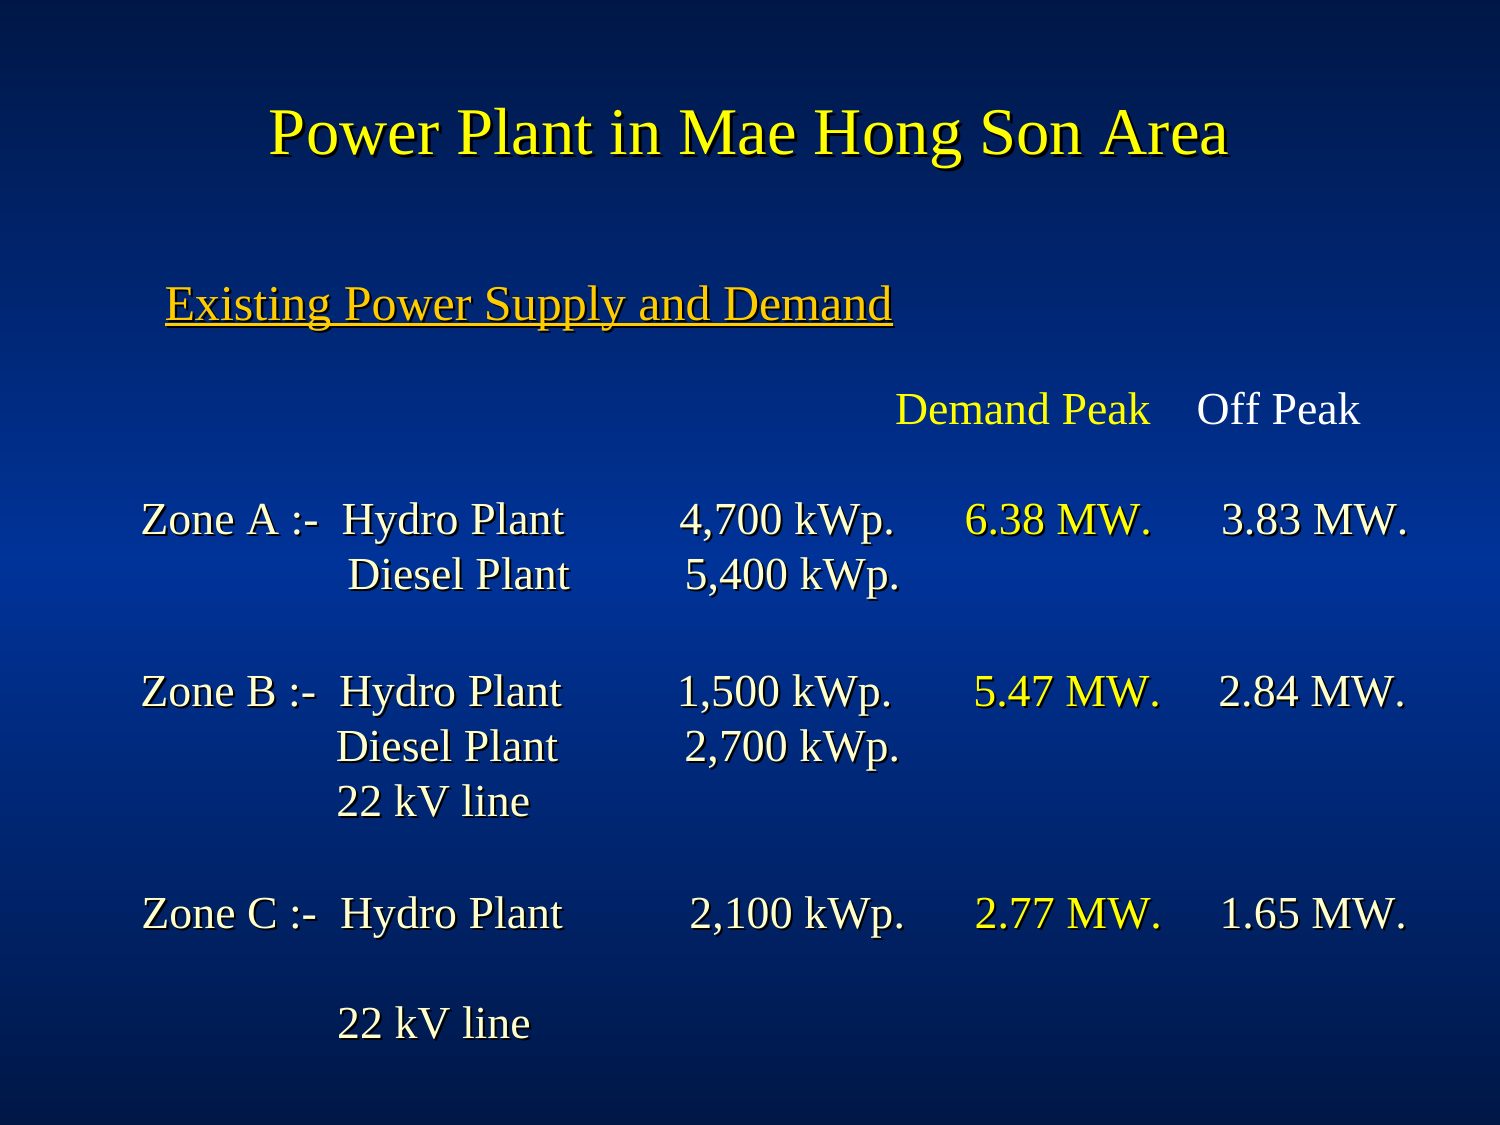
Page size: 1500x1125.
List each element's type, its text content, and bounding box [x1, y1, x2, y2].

text_box Existing Power Supply and Demand [149, 262, 908, 338]
text_box Demand Peak Off Peak [880, 370, 1376, 442]
text_box Power Plant in Mae Hong Son Area [0, 37, 1500, 175]
text_box Zone C :- Hydro Plant 2,100 kWp. 2.77 MW. 1.65 MW. 22 kV line [126, 875, 1431, 1056]
text_box Zone A :- Hydro Plant 4,700 kWp. 6.38 MW. 3.83 MW. Diesel Plant 5,400 kWp. [125, 480, 1435, 607]
text_box Zone B :- Hydro Plant 1,500 kWp. 5.47 MW. 2.84 MW. Diesel Plant 2,700 kWp. 22 kV line [125, 652, 1467, 834]
